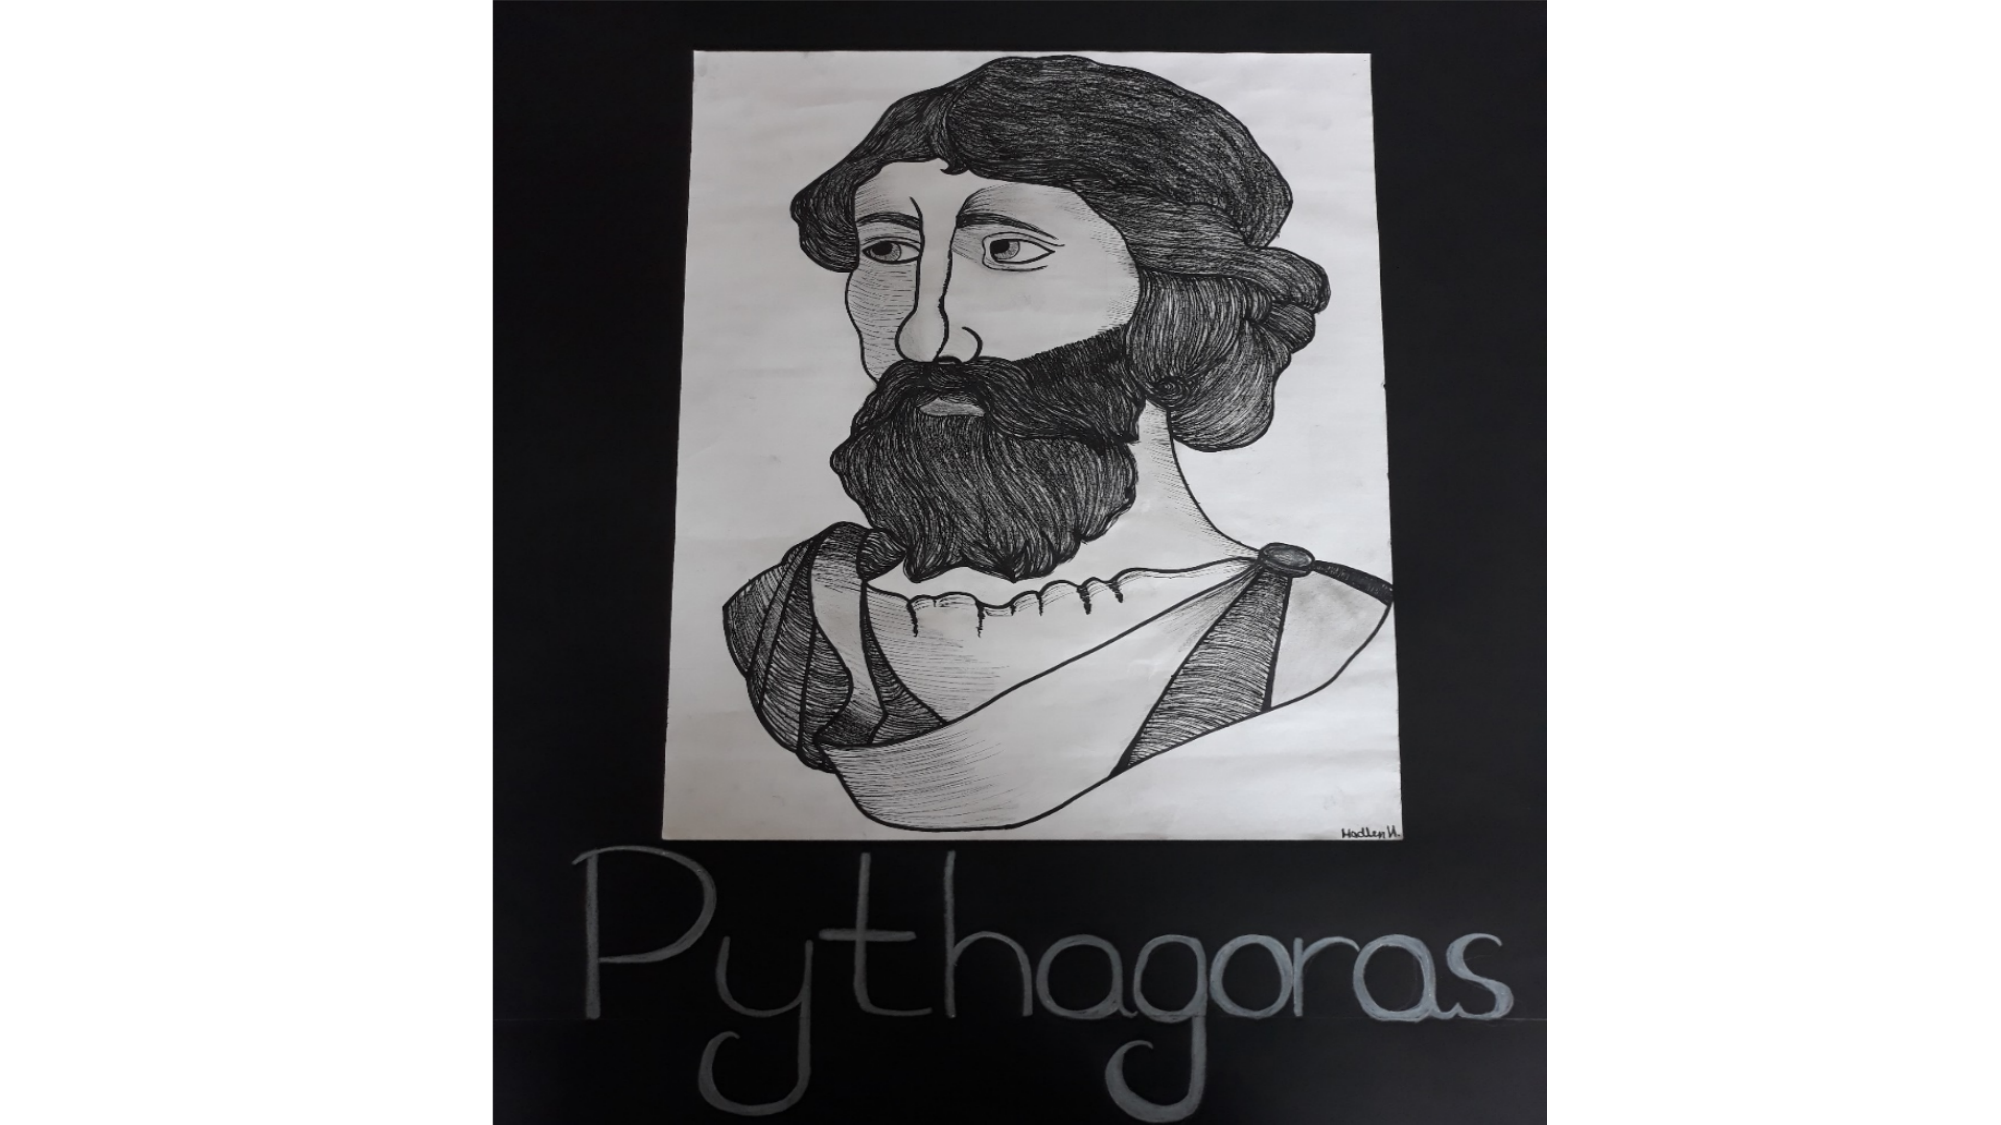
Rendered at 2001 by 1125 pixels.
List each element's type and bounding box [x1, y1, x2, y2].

picture [492, 0, 1547, 1125]
